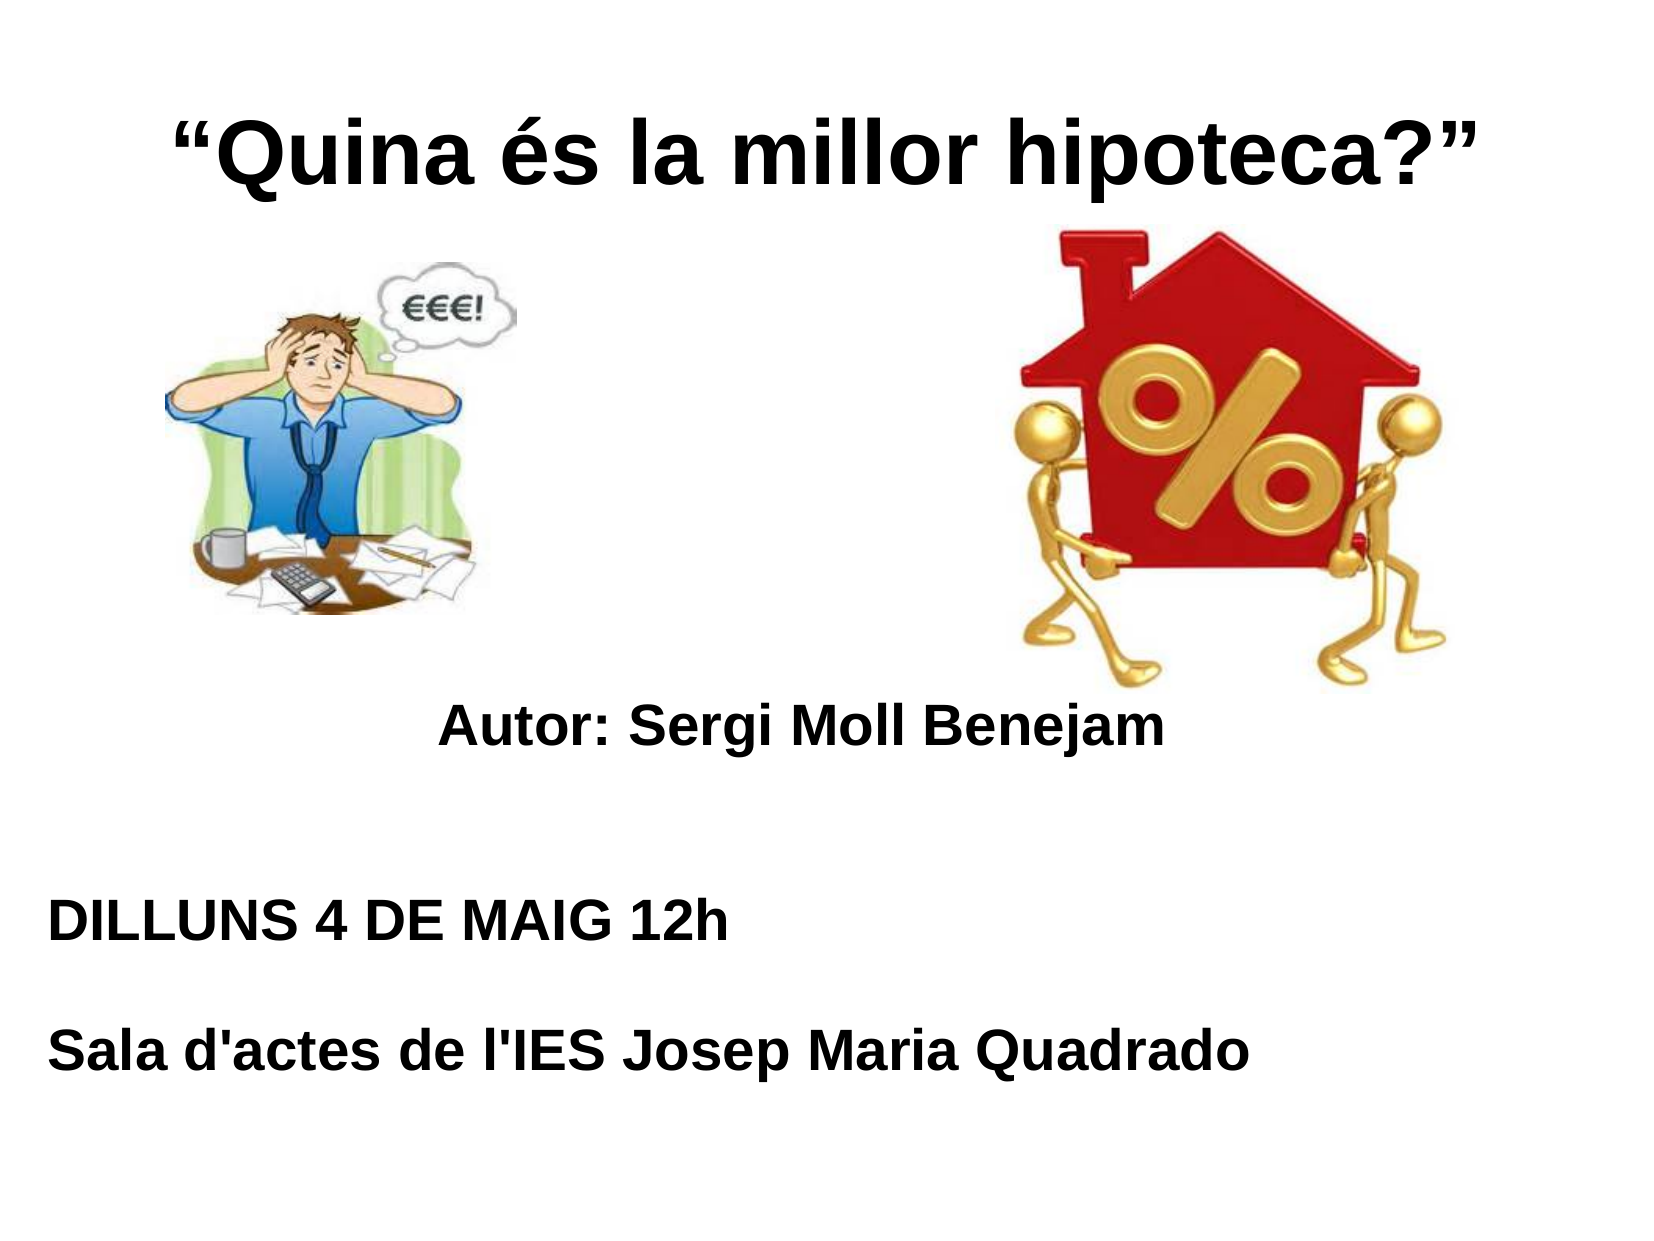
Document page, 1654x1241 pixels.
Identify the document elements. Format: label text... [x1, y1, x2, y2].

title “Quina és la millor hipoteca?” [82, 49, 1571, 257]
picture [995, 224, 1465, 685]
picture [165, 262, 517, 615]
text_box Autor: Sergi Moll Benejam DILLUNS 4 DE MAIG 12h Sala d'actes de l'IES Josep Maria Quadrado [32, 685, 1571, 1241]
